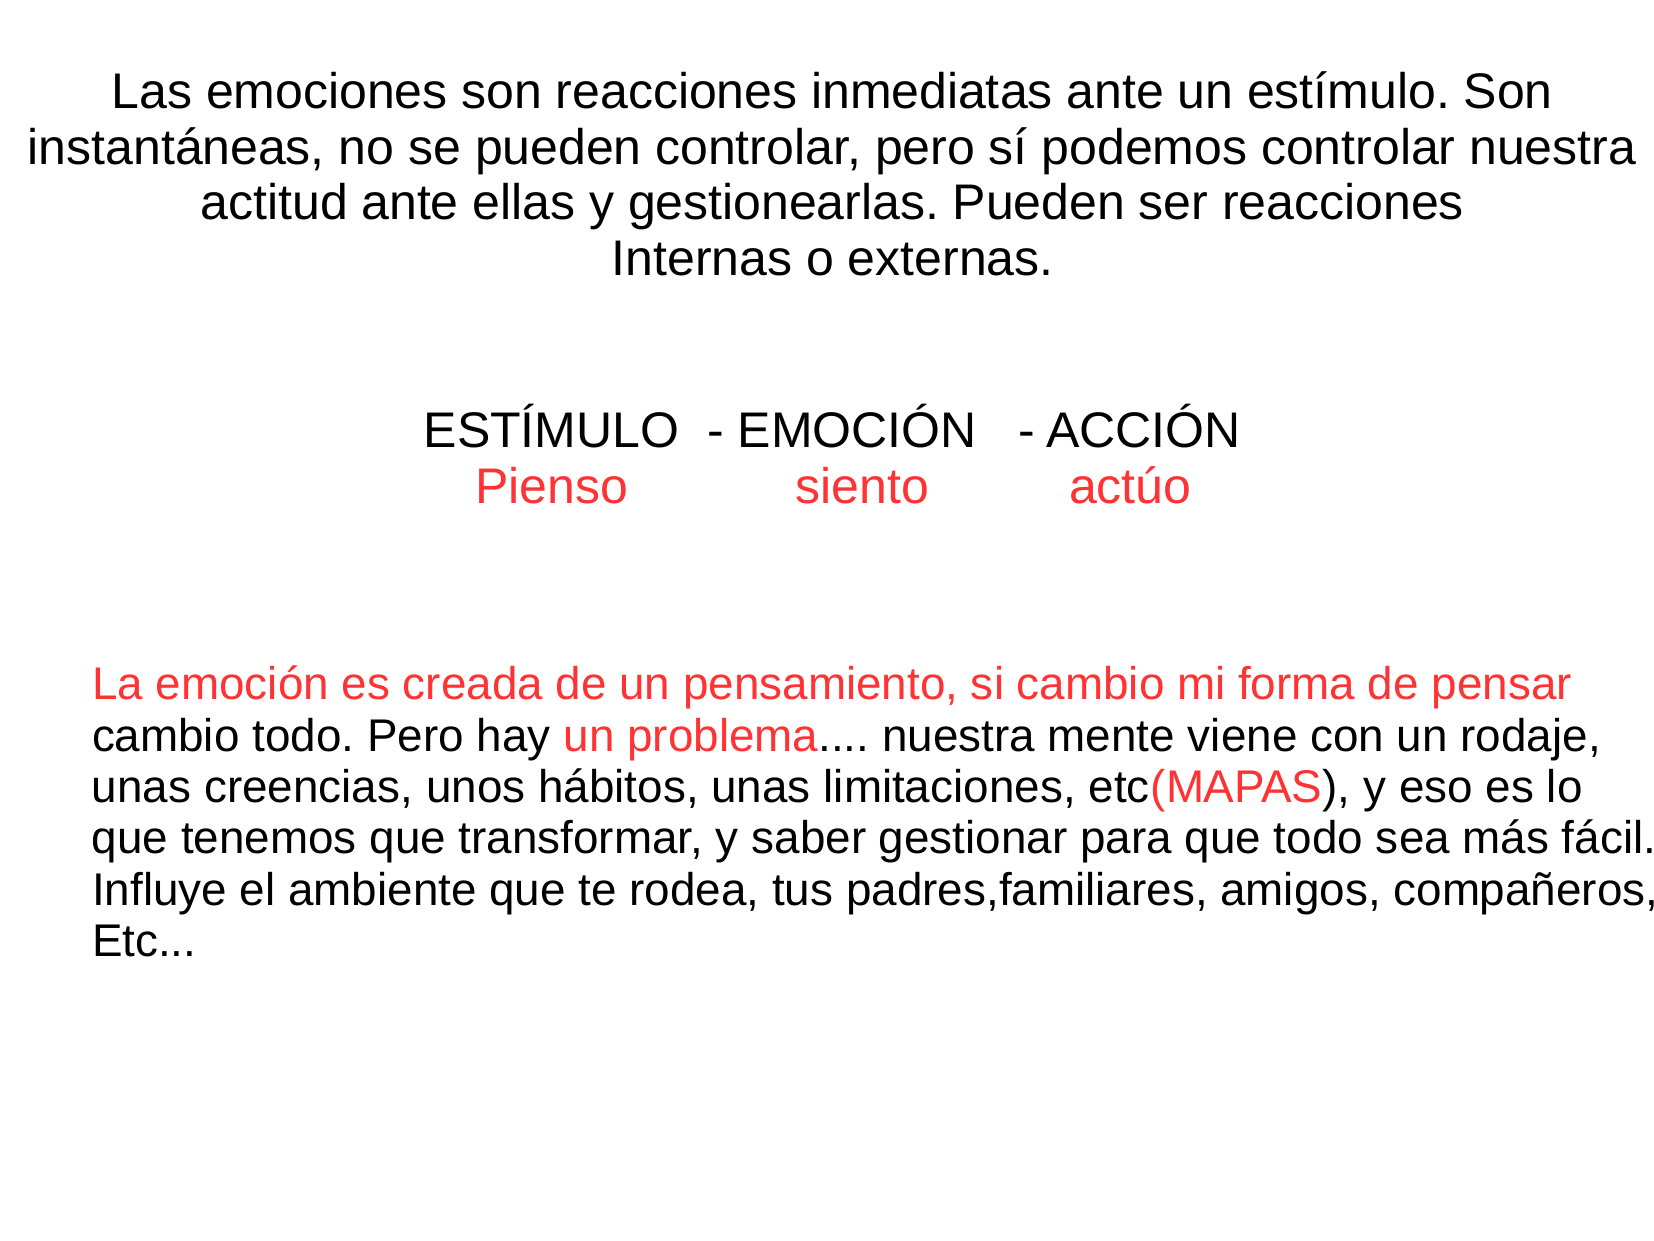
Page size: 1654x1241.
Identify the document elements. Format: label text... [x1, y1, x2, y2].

text_box Las emociones son reacciones inmediatas ante un estímulo. Son instantáneas, no se pueden controlar, pero sí podemos controlar nuestra actitud ante ellas y gestionearlas. Pueden ser reacciones Internas o externas. ESTÍMULO - EMOCIÓN - ACCIÓN Pienso siento actúo La emoción es creada de un pensamiento, si cambio mi forma de pensar cambio todo. Pero hay un problema.... nuestra mente viene con un rodaje, unas creencias, unos hábitos, unas limitaciones, etc(MAPAS), y eso es lo que tenemos que transformar, y saber gestionar para que todo sea más fácil. Influye el ambiente que te rodea, tus padres,familiares, amigos, compañeros, Etc... [0, 0, 1654, 1217]
